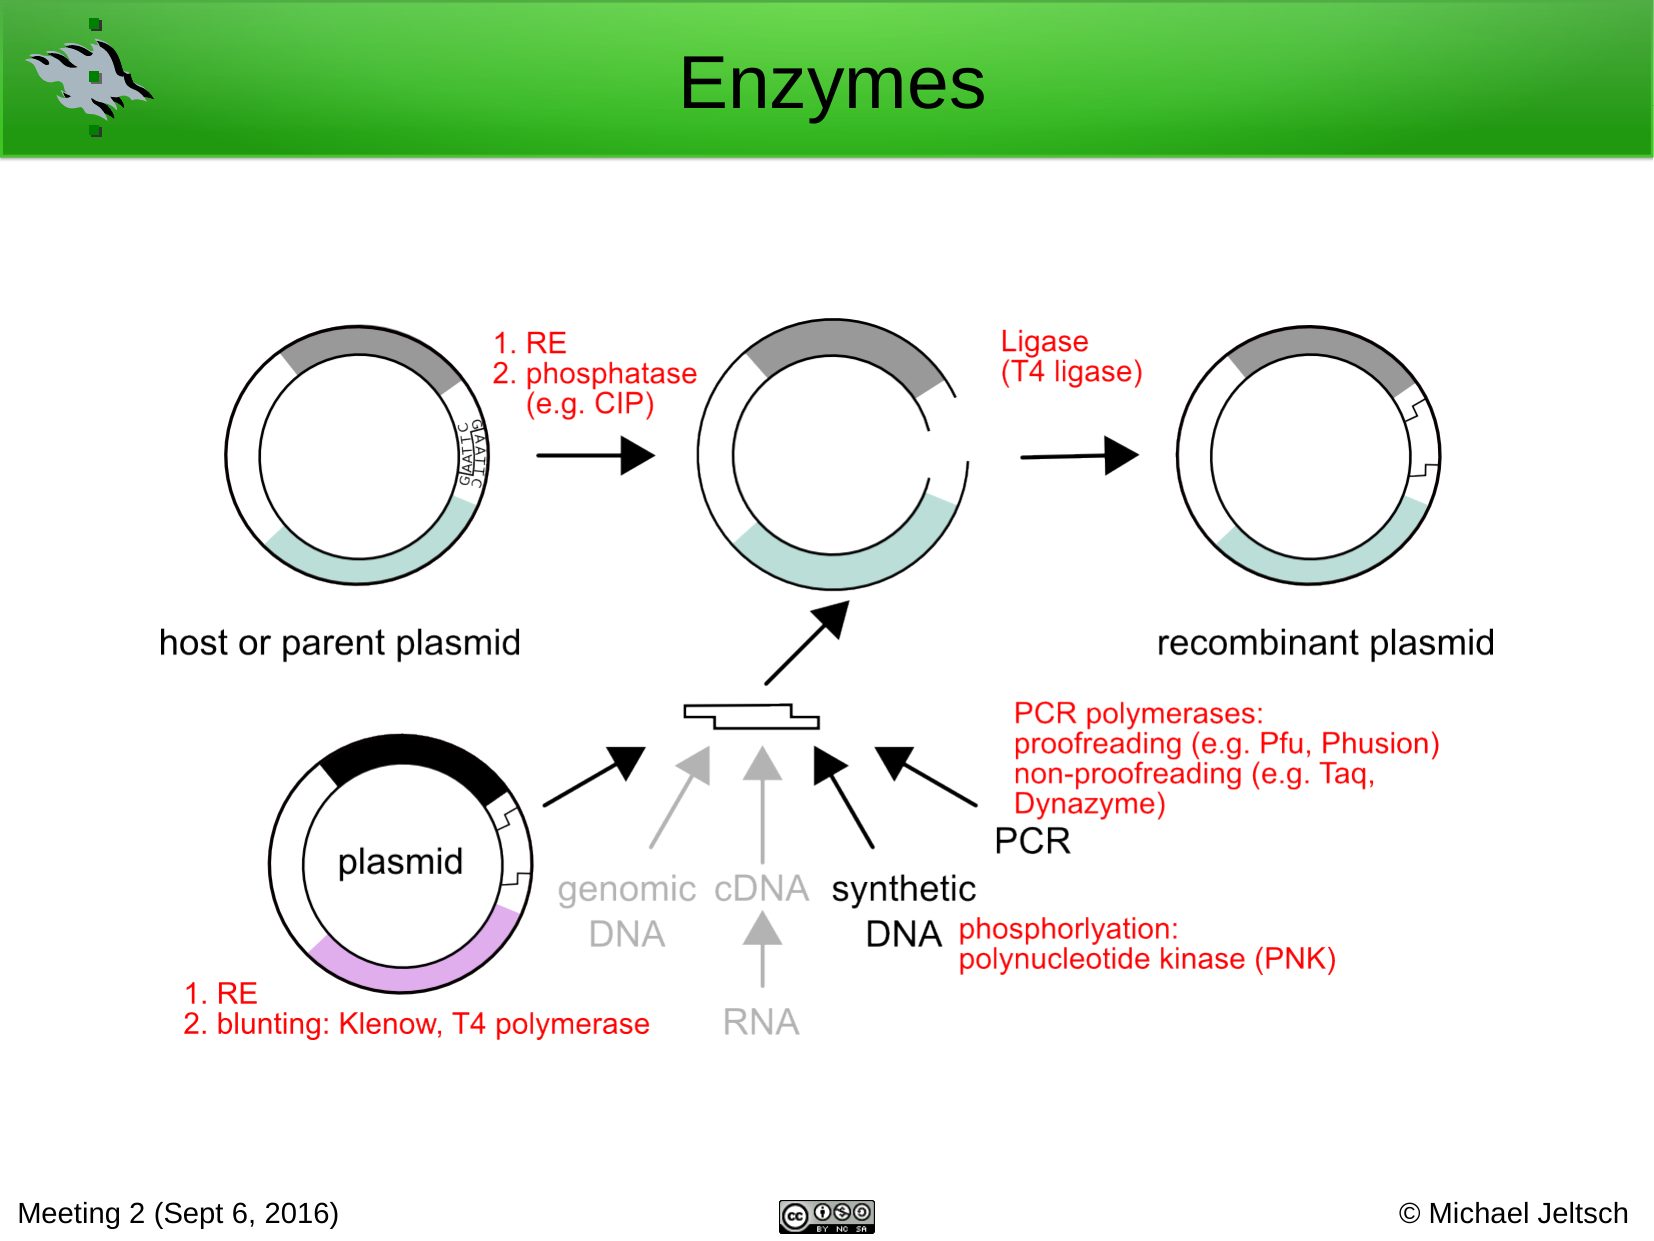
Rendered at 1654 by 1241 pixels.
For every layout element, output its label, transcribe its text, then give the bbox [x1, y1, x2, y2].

picture [161, 318, 1493, 1040]
title Enzymes [307, 11, 1359, 154]
picture [779, 1200, 875, 1234]
